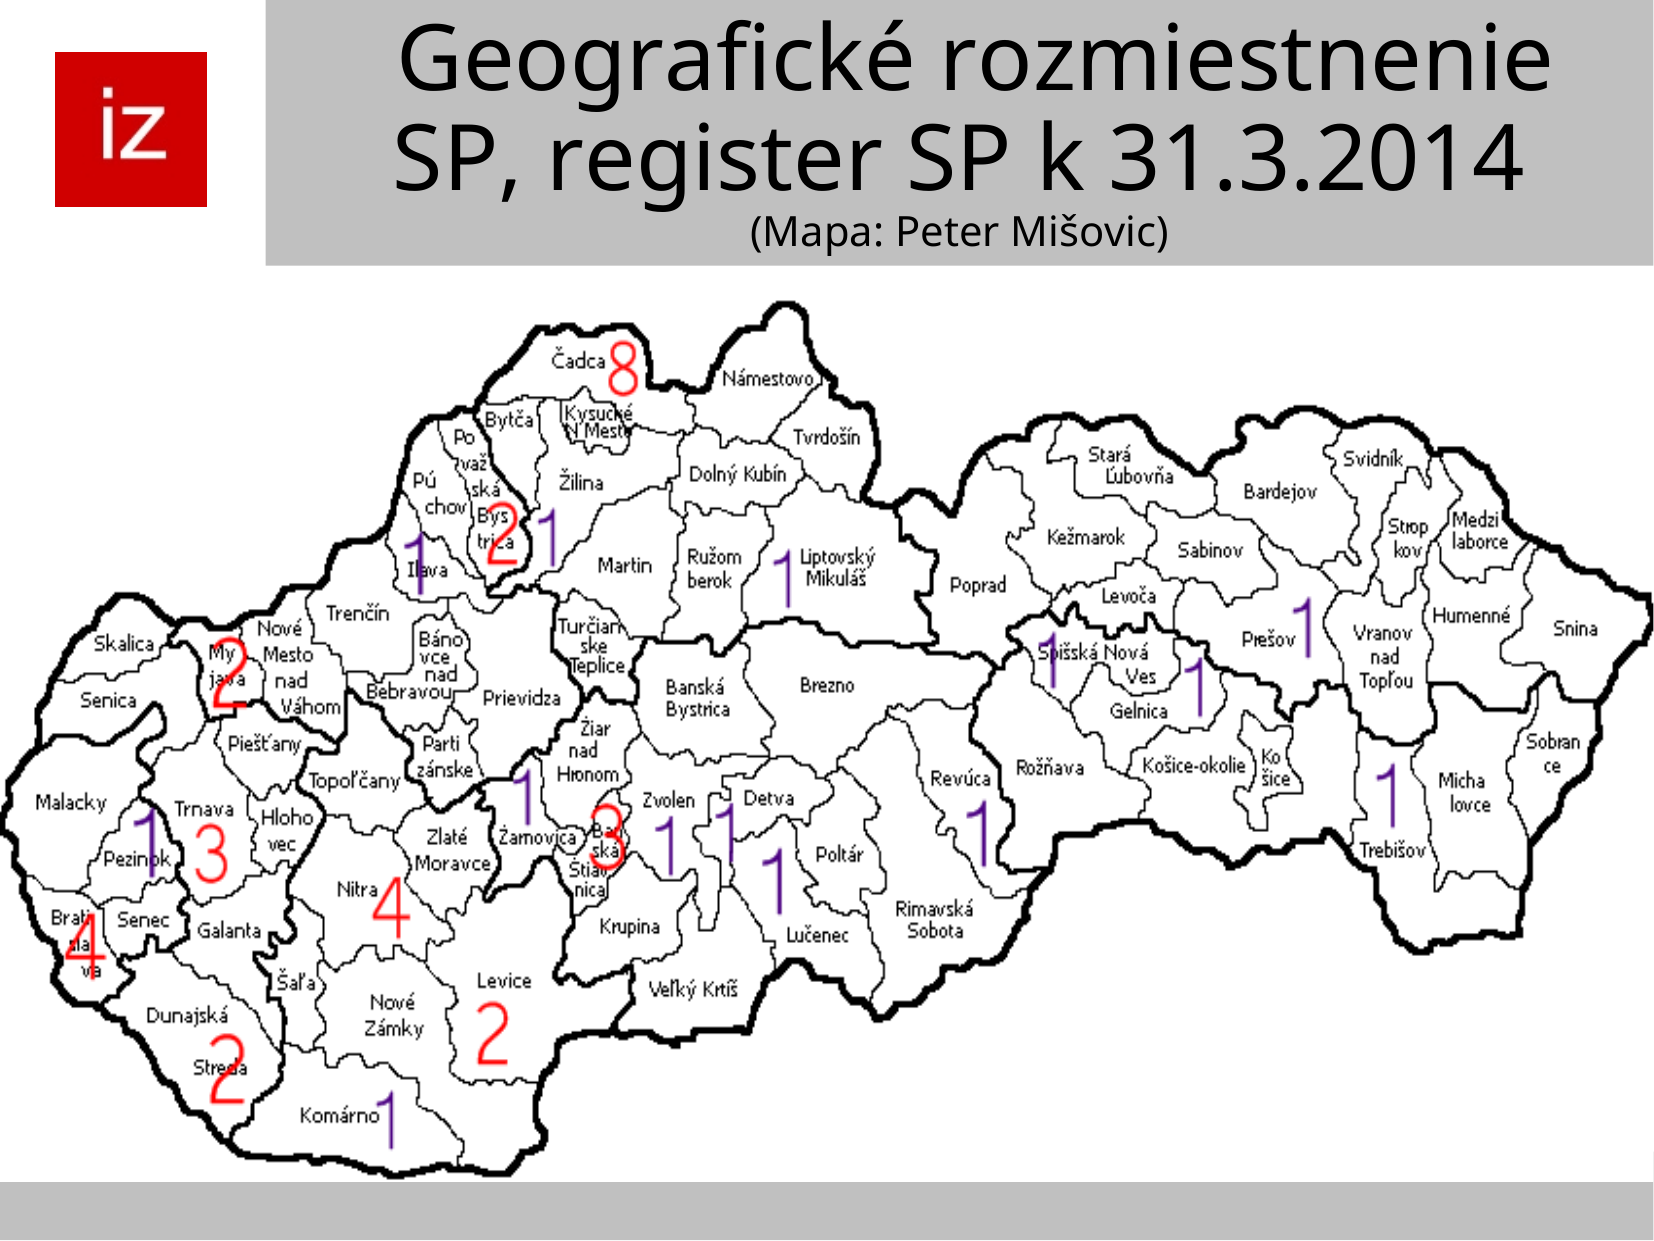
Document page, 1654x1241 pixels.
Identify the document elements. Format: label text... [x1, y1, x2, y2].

title Geografické rozmiestnenie SP, register SP k 31.3.2014 (Mapa: Peter Mišovic) [295, 2, 1625, 265]
picture [0, 295, 1654, 1182]
picture [55, 52, 207, 207]
